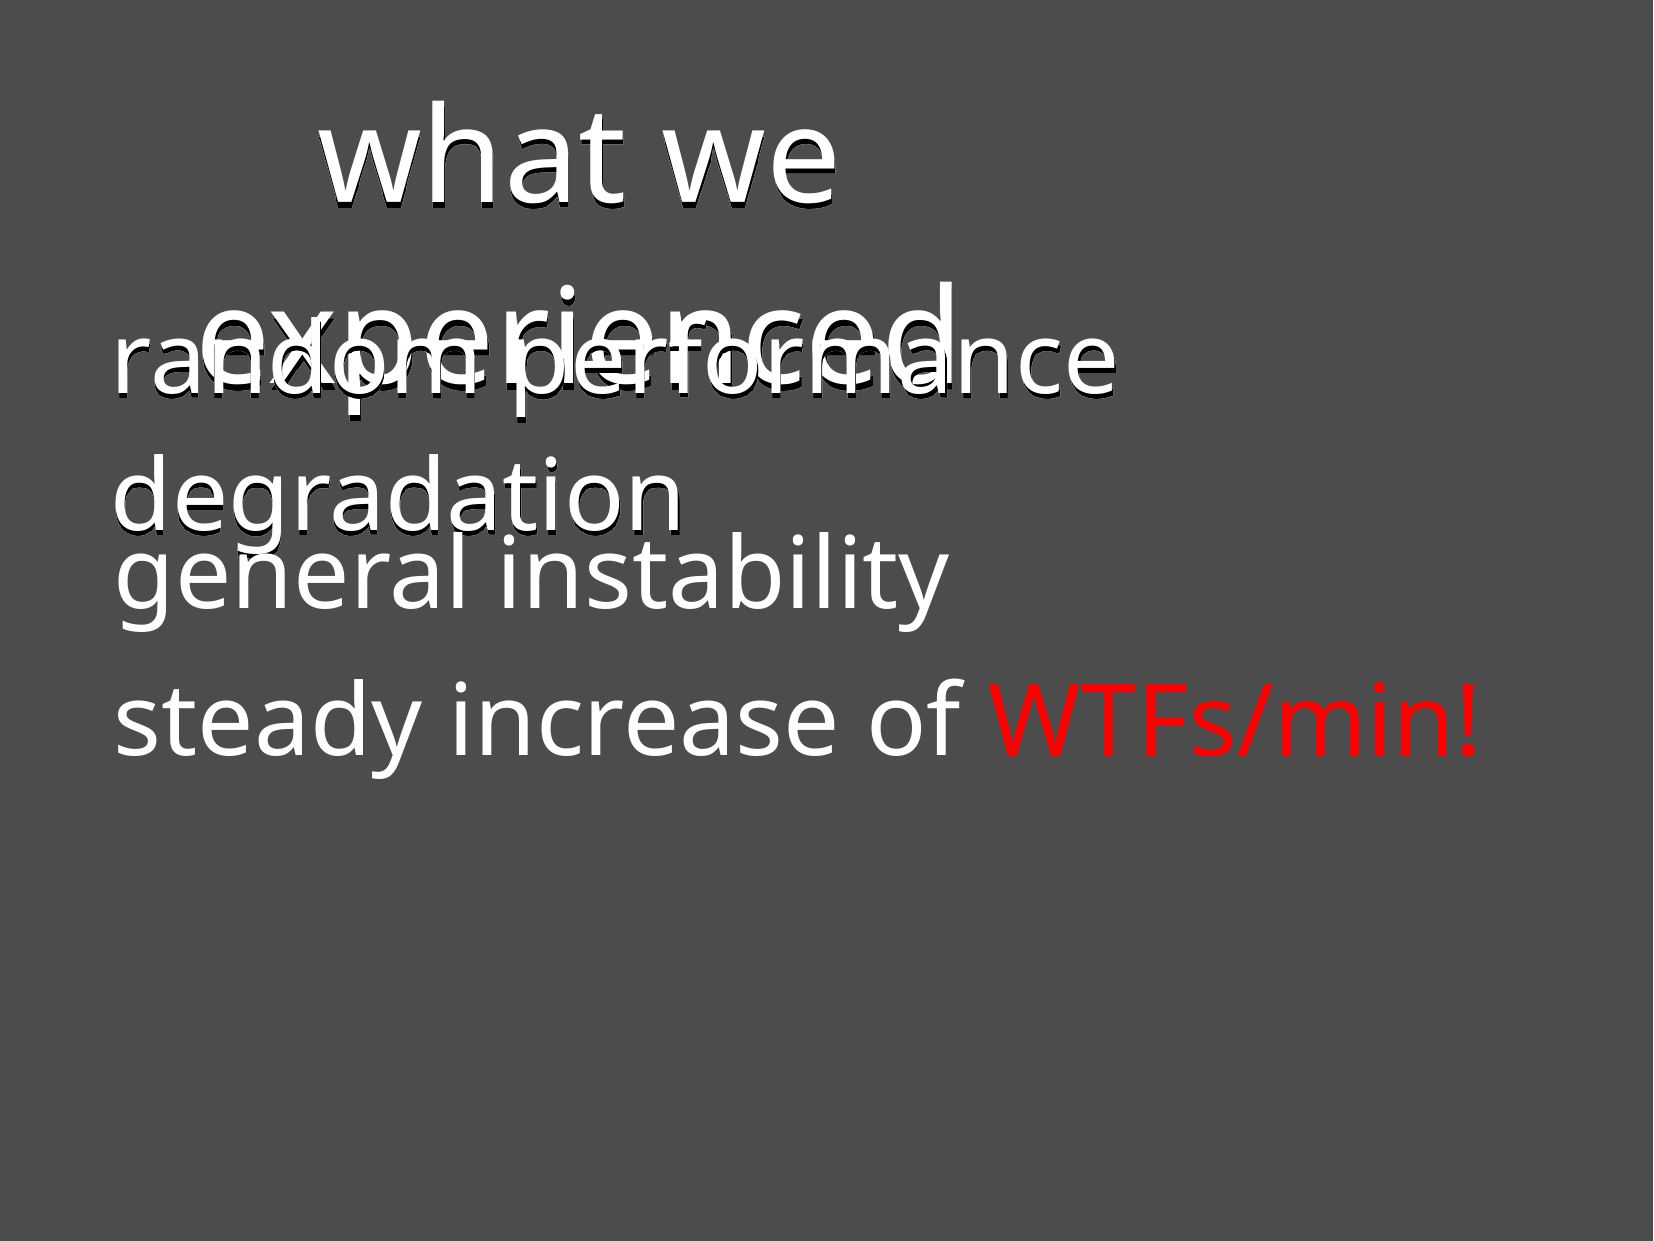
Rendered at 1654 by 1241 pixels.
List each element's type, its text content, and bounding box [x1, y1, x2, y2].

text_box random performance degradation [110, 354, 1599, 492]
text_box what we experienced [195, 60, 1486, 325]
text_box general instability [99, 493, 1540, 632]
text_box steady increase of WTFs/min! [99, 641, 1540, 779]
